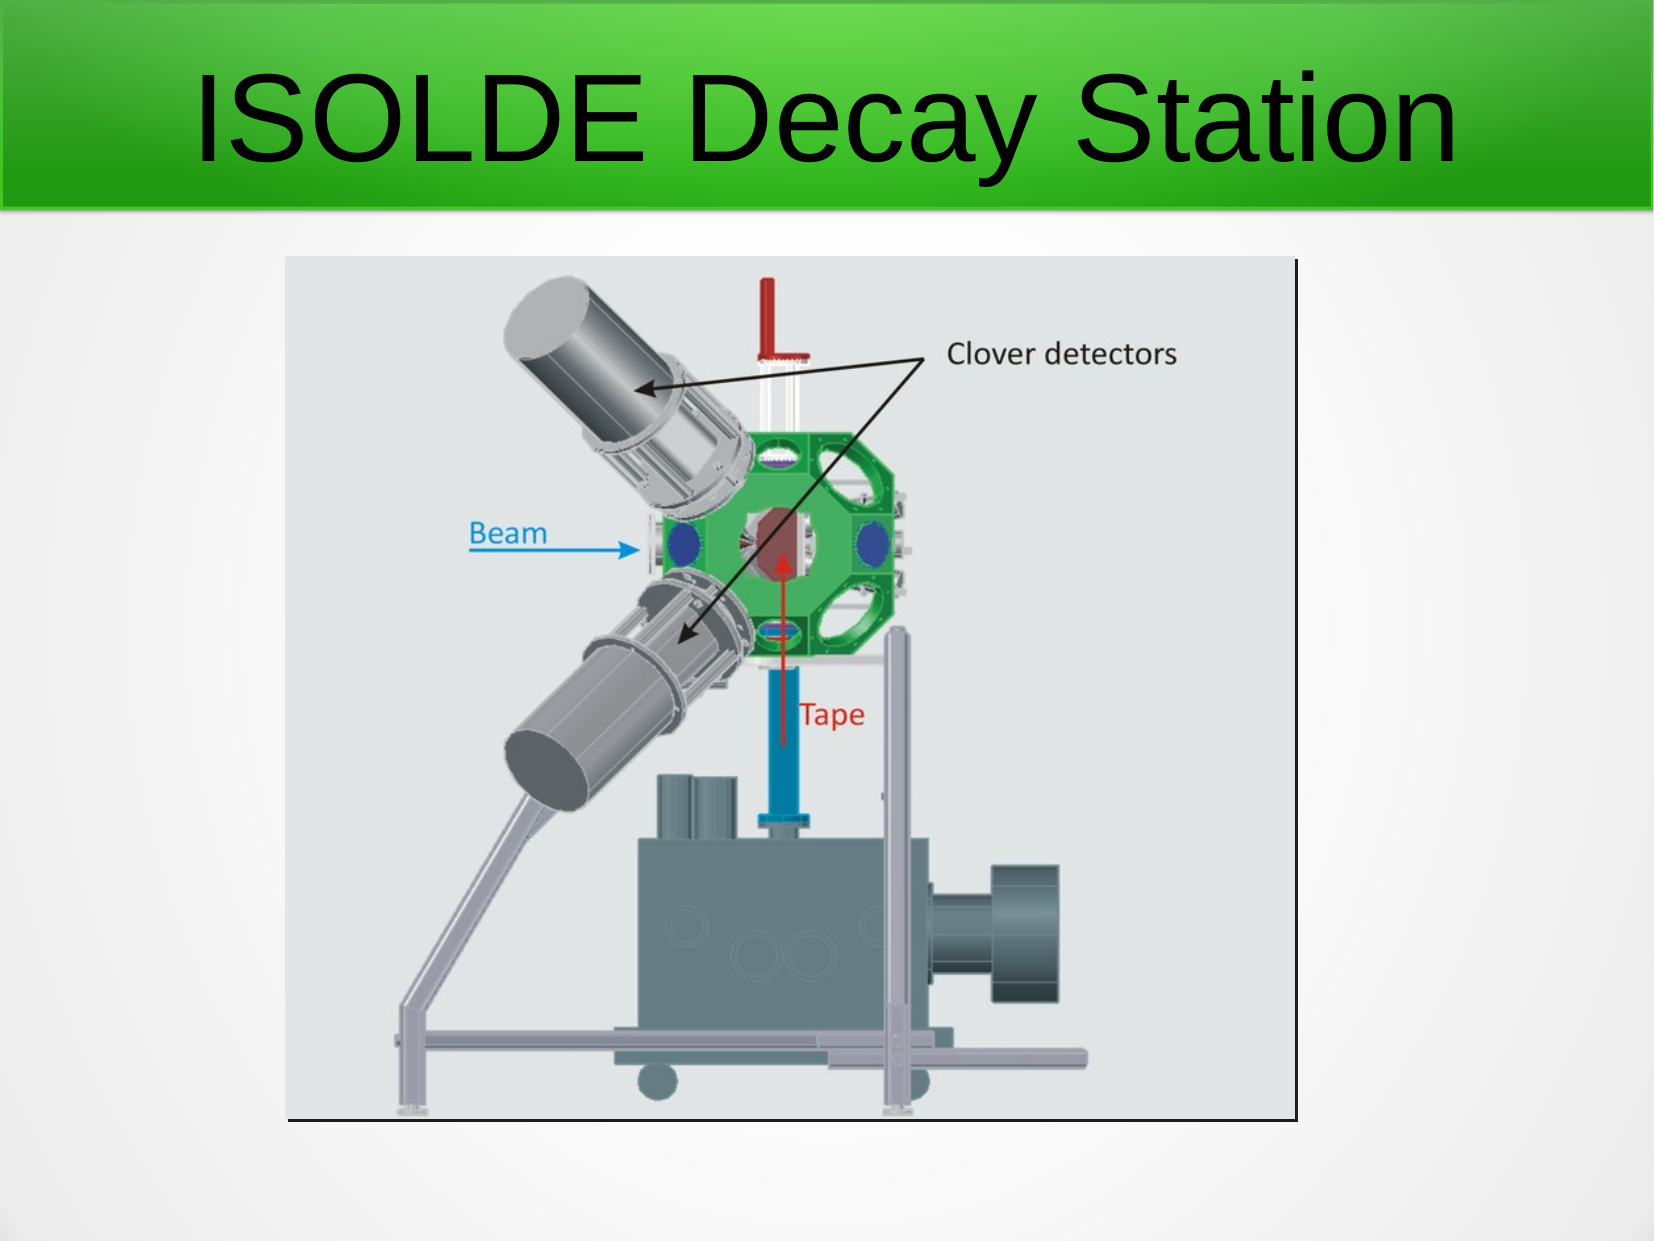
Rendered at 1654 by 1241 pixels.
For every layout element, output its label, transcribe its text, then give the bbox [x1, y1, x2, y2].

title ISOLDE Decay Station [82, 47, 1571, 189]
picture [285, 256, 1295, 1119]
